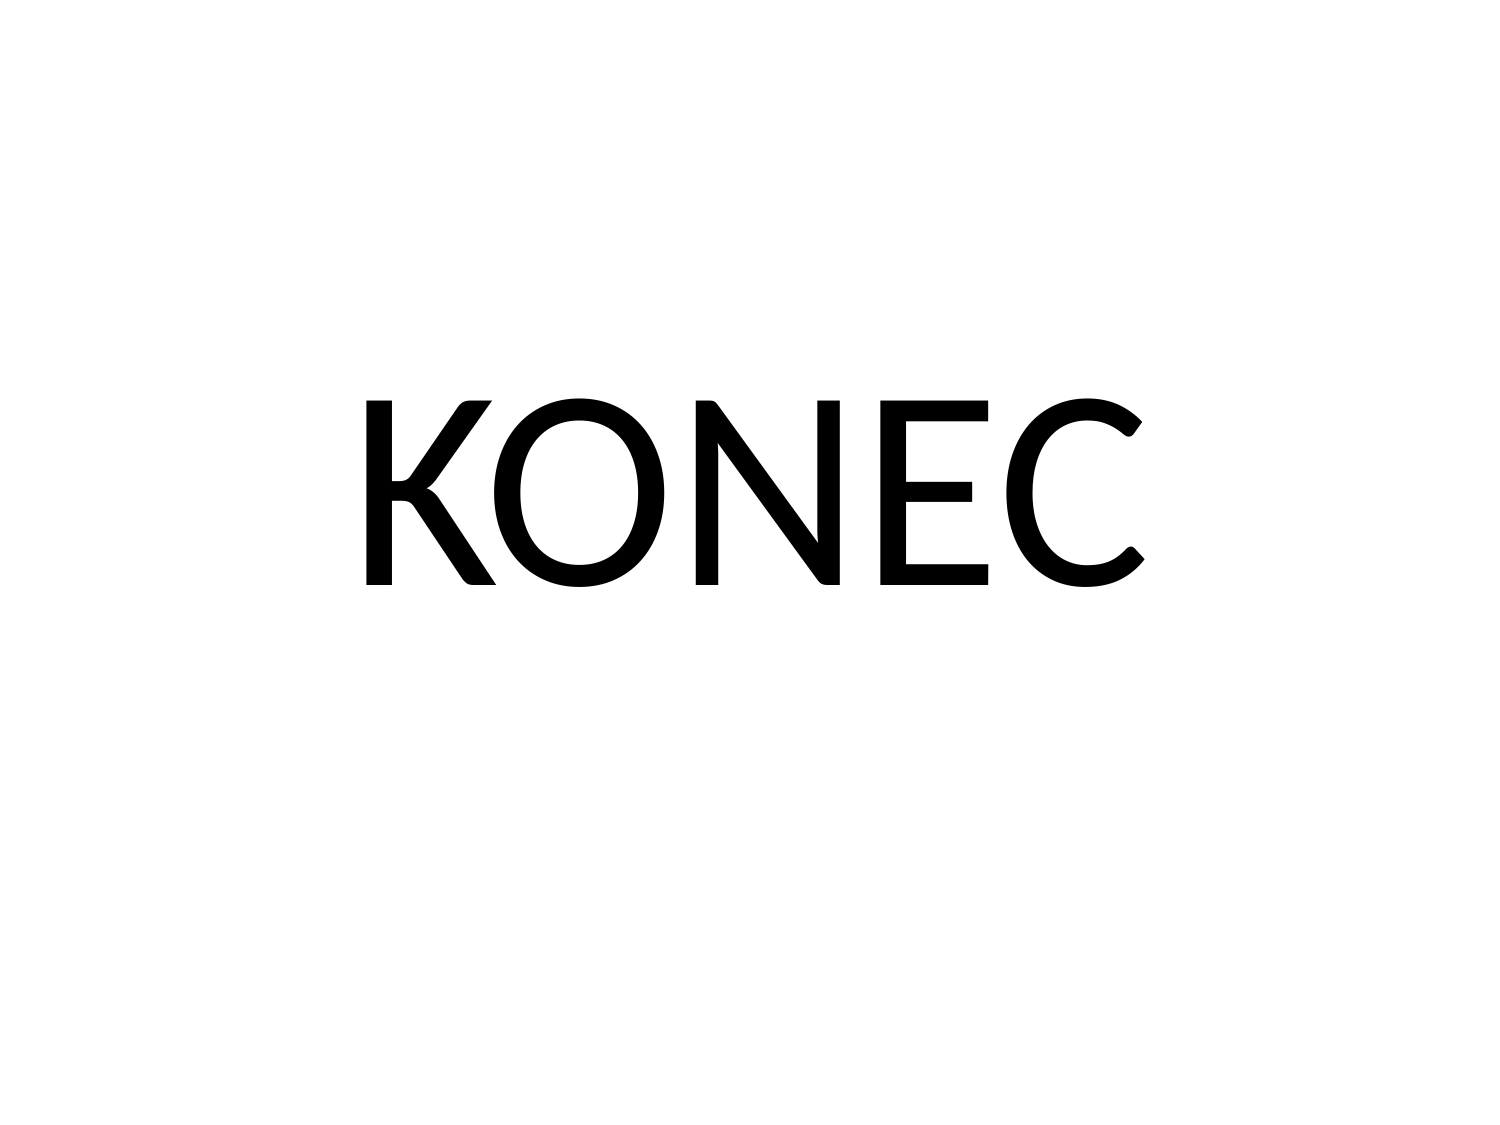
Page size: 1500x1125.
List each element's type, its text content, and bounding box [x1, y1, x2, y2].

title KONEC [112, 349, 1388, 591]
